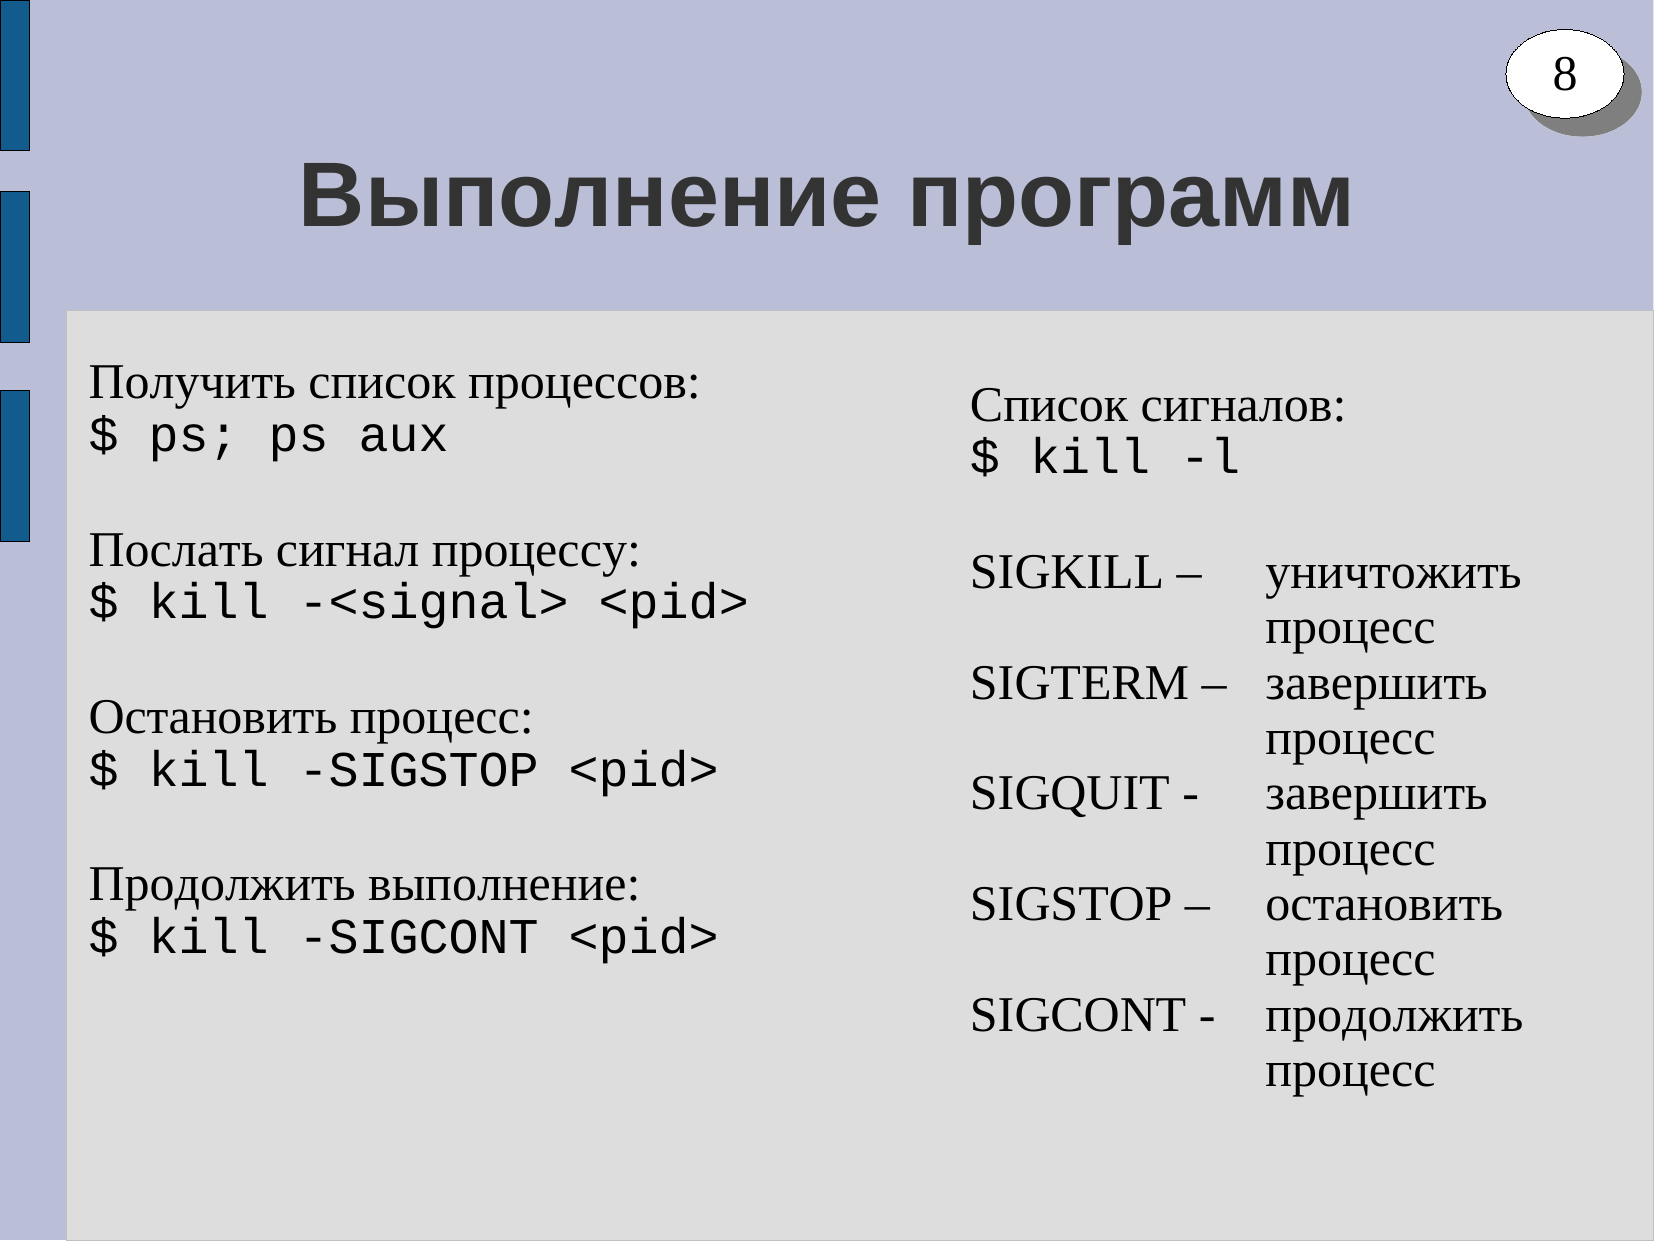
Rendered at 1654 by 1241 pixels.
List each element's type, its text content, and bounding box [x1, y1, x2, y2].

text_box 8 [1505, 29, 1625, 119]
text_box Список сигналов: $ kill -l SIGKILL – уничтожить процесс SIGTERM – завершить процесс SIGQUIT - завершить процесс SIGSTOP – остановить процесс SIGCONT - продолжить процесс [970, 376, 1524, 1098]
text_box Получить список процессов: $ ps; ps aux Послать сигнал процессу: $ kill -<signal> <pid> Остановить процесс: $ kill -SIGSTOP <pid> Продолжить выполнение: $ kill -SIGCONT <pid> [88, 354, 749, 969]
title Выполнение программ [121, 91, 1534, 299]
